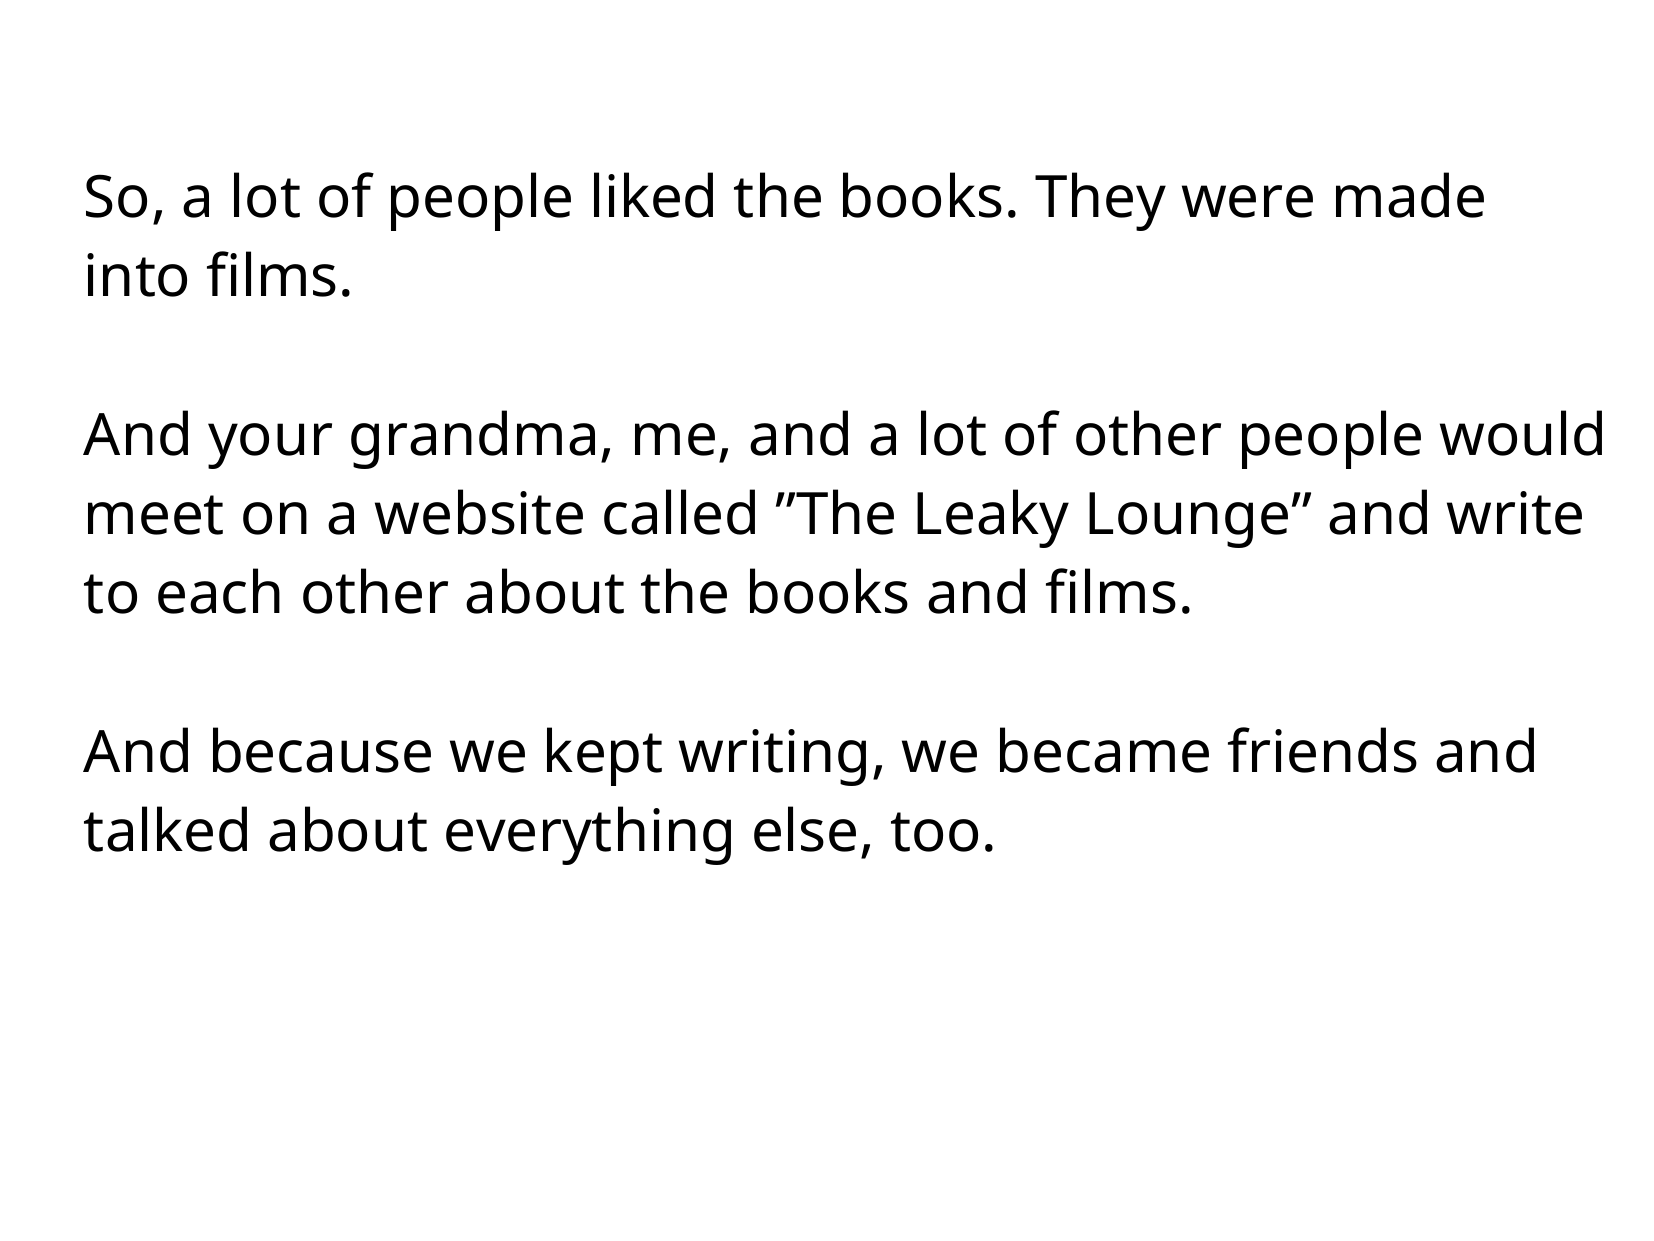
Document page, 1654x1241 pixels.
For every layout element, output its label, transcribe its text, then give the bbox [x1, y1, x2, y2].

text_box So, a lot of people liked the books. They were made into films. And your grandma, me, and a lot of other people would meet on a website called ”The Leaky Lounge” and write to each other about the books and films. And because we kept writing, we became friends and talked about everything else, too. [69, 147, 1595, 935]
